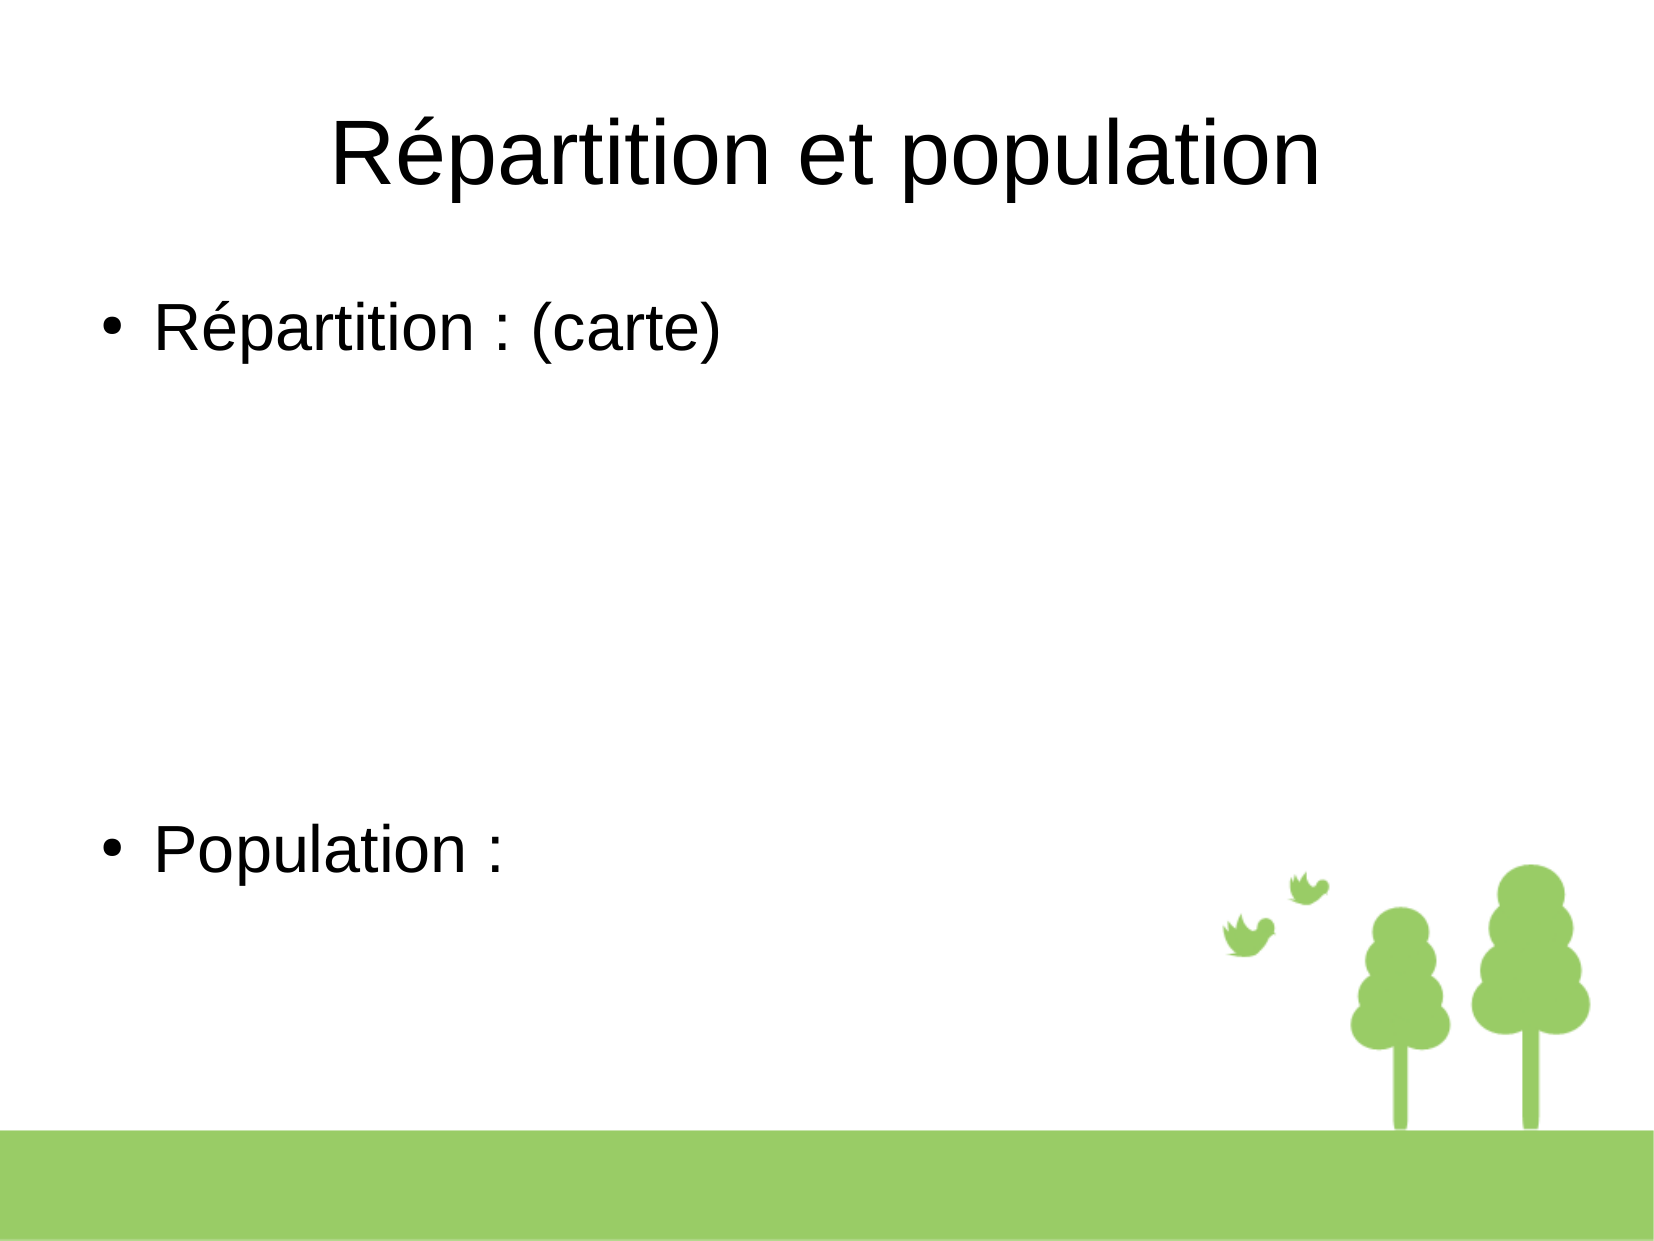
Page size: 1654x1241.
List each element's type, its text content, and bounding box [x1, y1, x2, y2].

picture [0, 0, 1654, 1241]
title Répartition et population [82, 49, 1571, 257]
list Répartition : (carte) Population : [82, 290, 1571, 1010]
